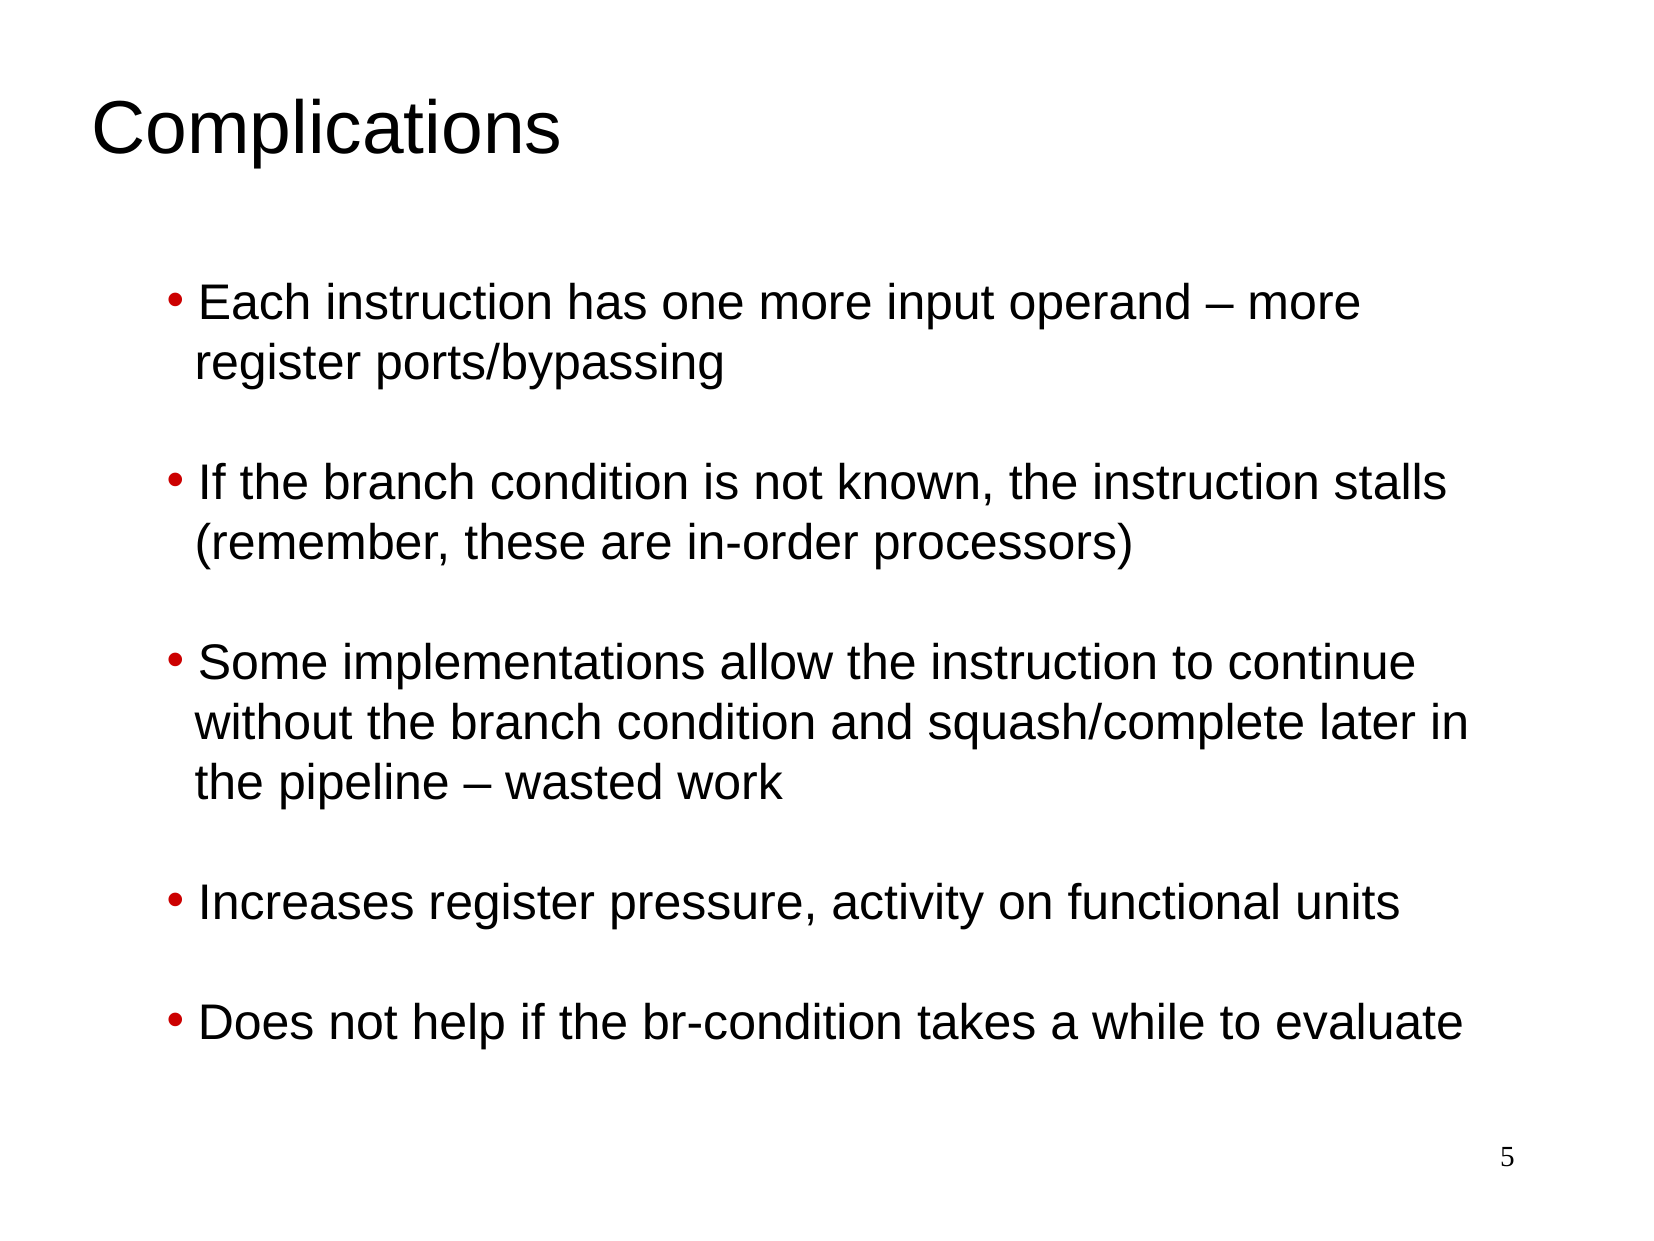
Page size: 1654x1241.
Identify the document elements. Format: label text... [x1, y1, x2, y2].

text_box Complications [76, 71, 578, 177]
text_box Each instruction has one more input operand – more register ports/bypassing If the branch condition is not known, the instruction stalls (remember, these are in-order processors) Some implementations allow the instruction to continue without the branch condition and squash/complete later in the pipeline – wasted work Increases register pressure, activity on functional units Does not help if the br-condition takes a while to evaluate [151, 261, 1485, 1058]
text_box 23 [1185, 1129, 1530, 1213]
